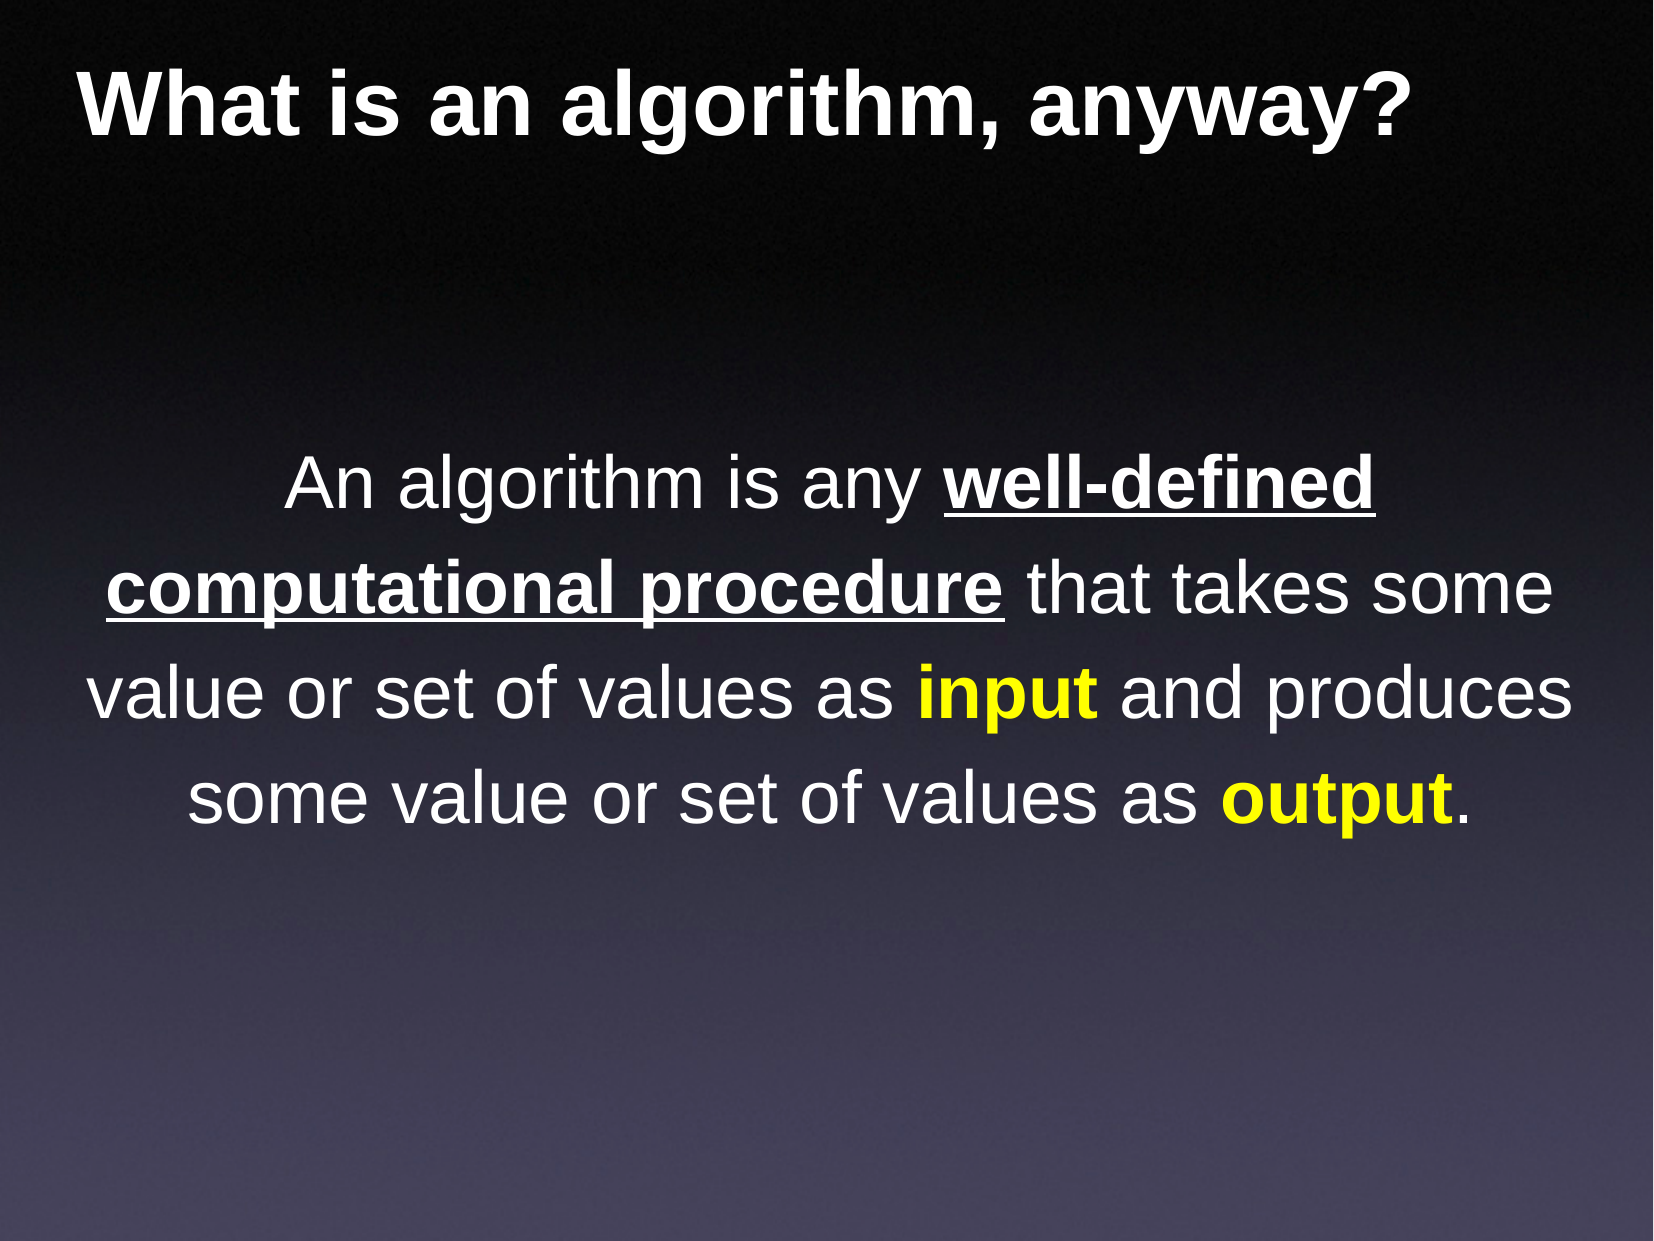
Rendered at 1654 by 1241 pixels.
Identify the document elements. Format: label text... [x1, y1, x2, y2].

picture [0, 0, 1654, 1241]
text_box An algorithm is any well-defined computational procedure that takes some value or set of values as input and produces some value or set of values as output. [61, 412, 1601, 938]
title What is an algorithm, anyway? [76, 0, 1565, 208]
